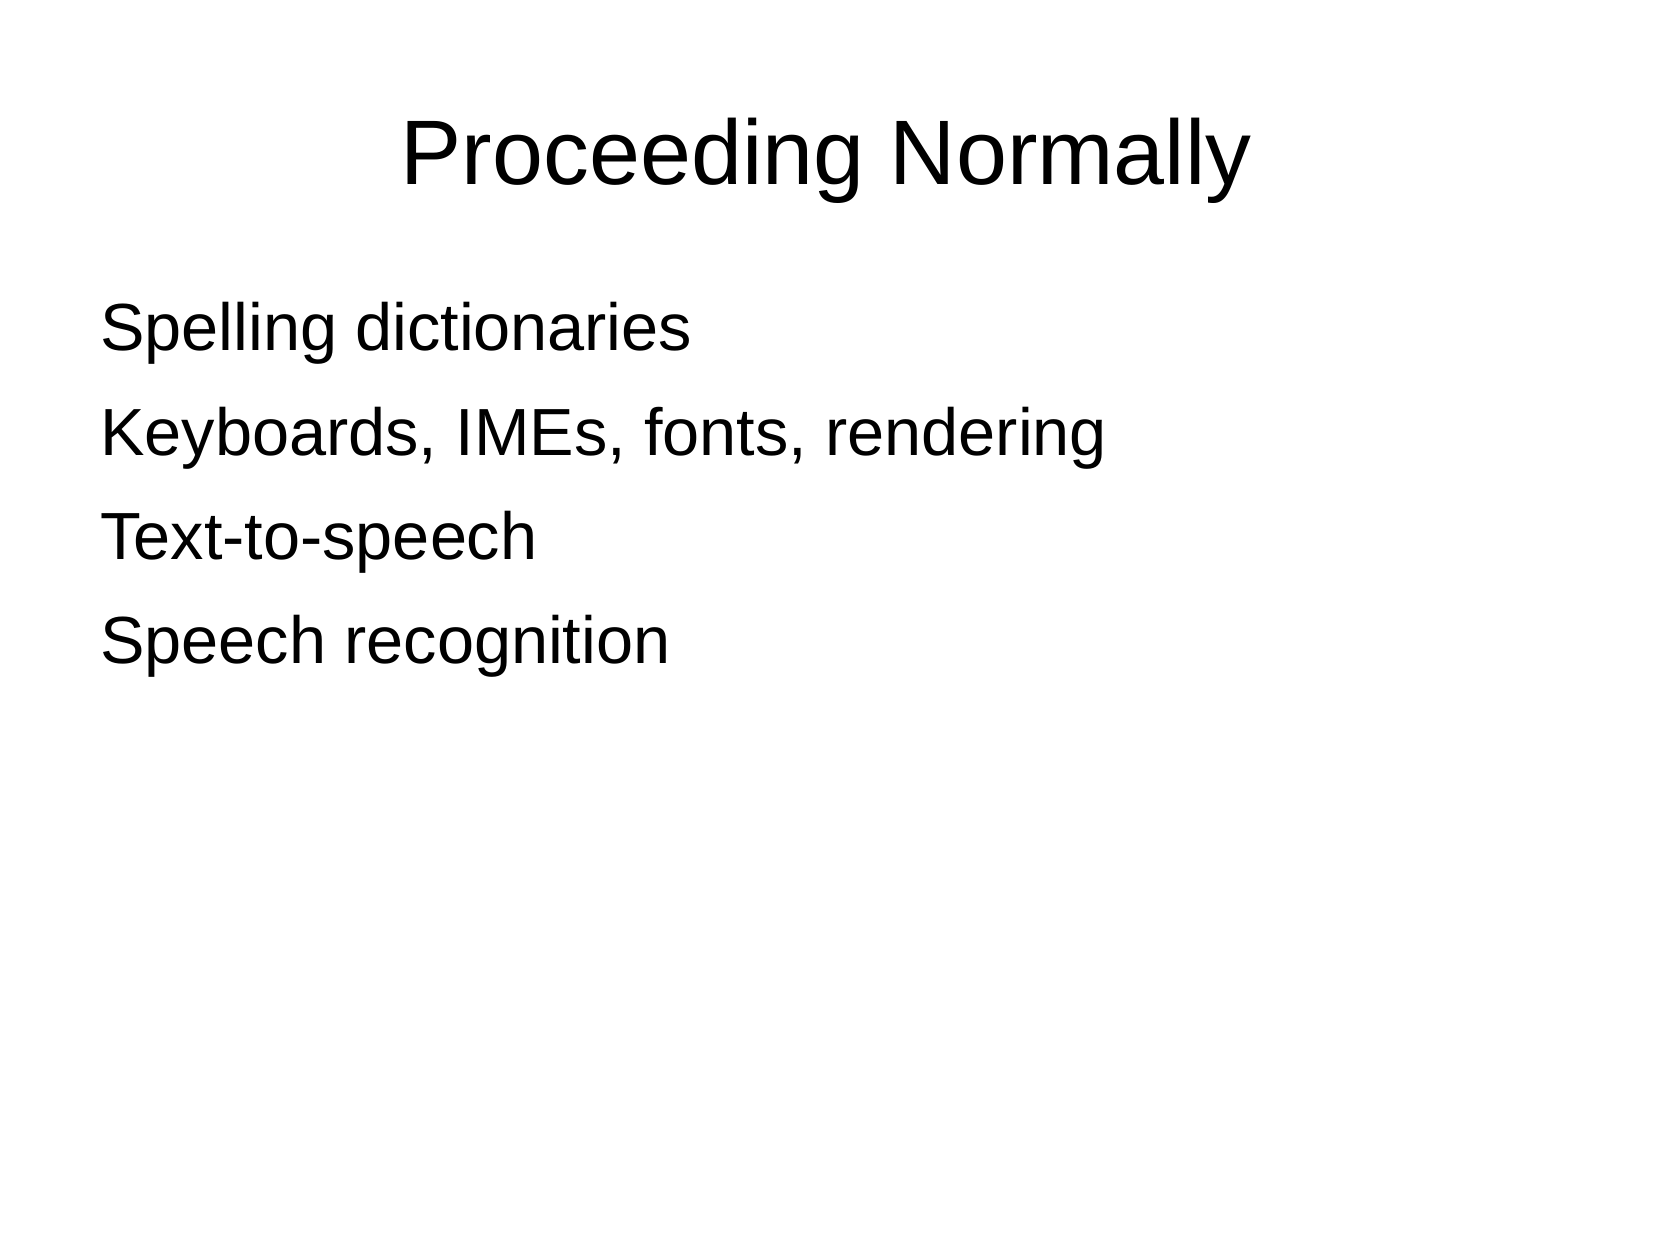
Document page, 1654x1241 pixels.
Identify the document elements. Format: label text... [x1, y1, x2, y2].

title Proceeding Normally [82, 49, 1571, 257]
list Spelling dictionaries Keyboards, IMEs, fonts, rendering Text-to-speech Speech recognition [82, 290, 1571, 1094]
